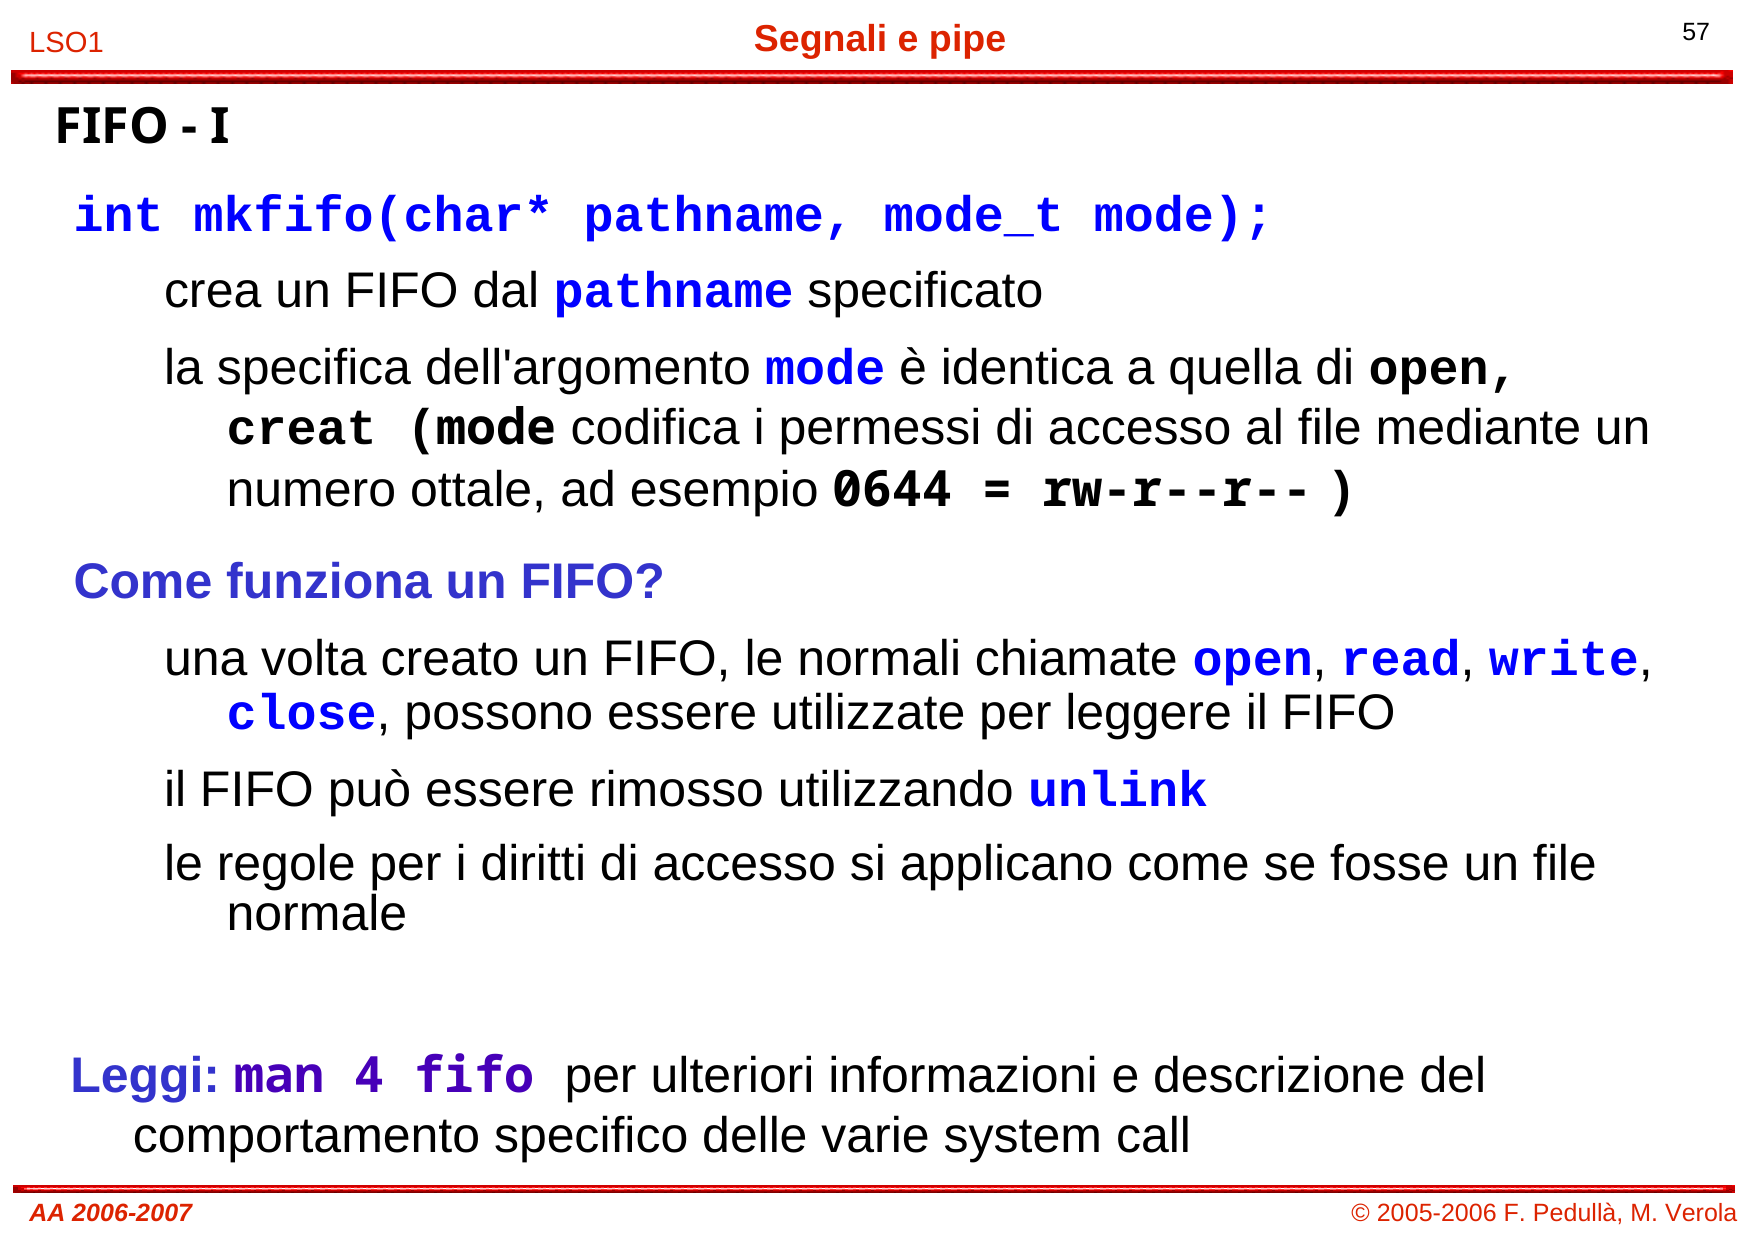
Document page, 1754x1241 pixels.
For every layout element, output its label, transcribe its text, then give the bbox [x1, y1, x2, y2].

list int mkfifo(char* pathname, mode_t mode); crea un FIFO dal pathname specificato la specifica dell'argomento mode è identica a quella di open, creat (mode codifica i permessi di accesso al file mediante un numero ottale, ad esempio 0644 = rw-r--r-- ) Come funziona un FIFO? una volta creato un FIFO, le normali chiamate open, read, write, close, possono essere utilizzate per leggere il FIFO il FIFO può essere rimosso utilizzando unlink le regole per i diritti di accesso si applicano come se fosse un file normale Leggi: man 4 fifo per ulteriori informazioni e descrizione del comportamento specifico delle varie system call [55, 182, 1693, 1179]
picture [13, 1185, 1735, 1193]
picture [11, 70, 1733, 84]
title FIFO - I [40, 78, 1714, 174]
